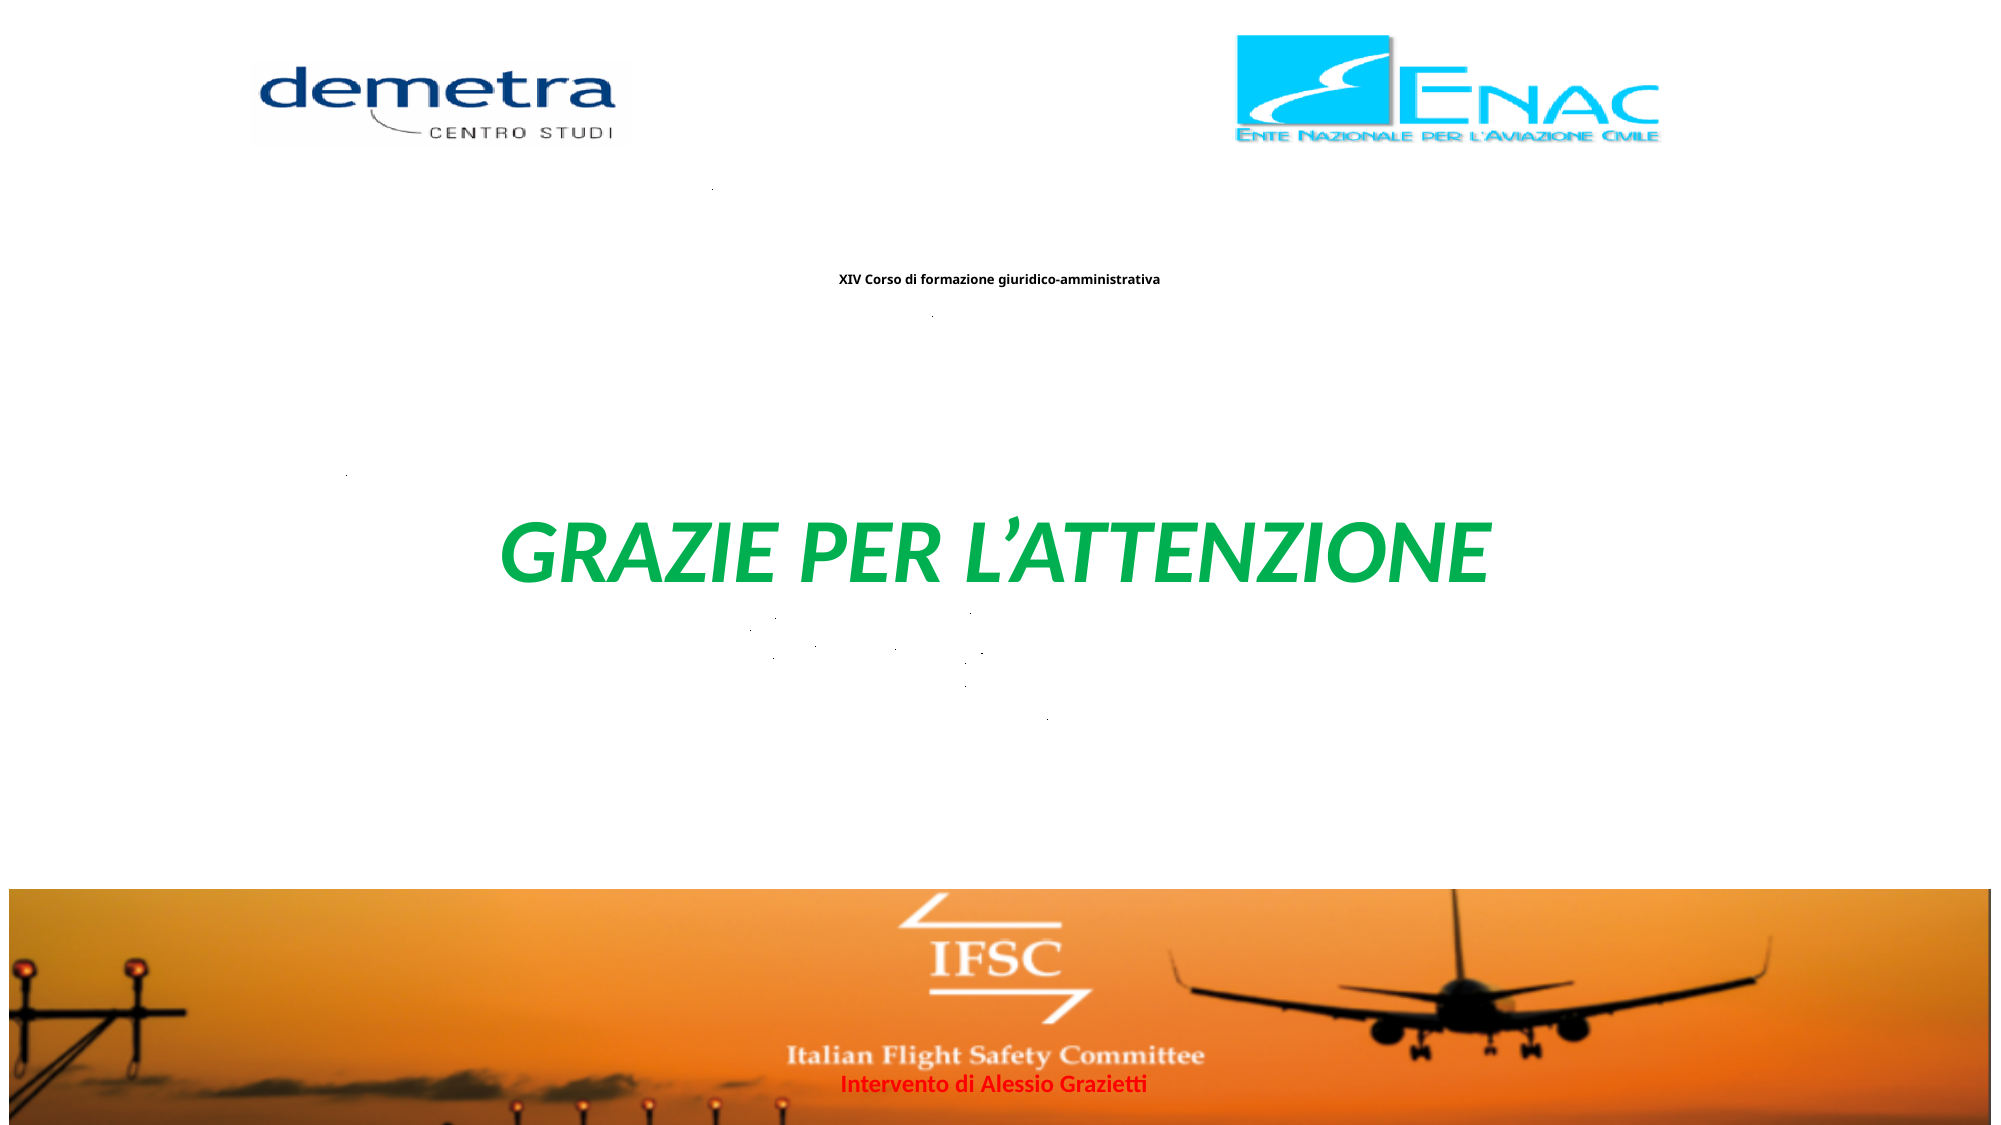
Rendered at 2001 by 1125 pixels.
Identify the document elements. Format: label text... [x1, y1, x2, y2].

picture [9, 889, 1991, 1125]
text_box GRAZIE PER L’ATTENZIONE [484, 483, 1516, 610]
picture [210, 6, 1790, 183]
title XIV Corso di formazione giuridico-amministrativa [249, 256, 1750, 353]
subtitle Intervento di Alessio Grazietti [249, 1063, 1750, 1113]
